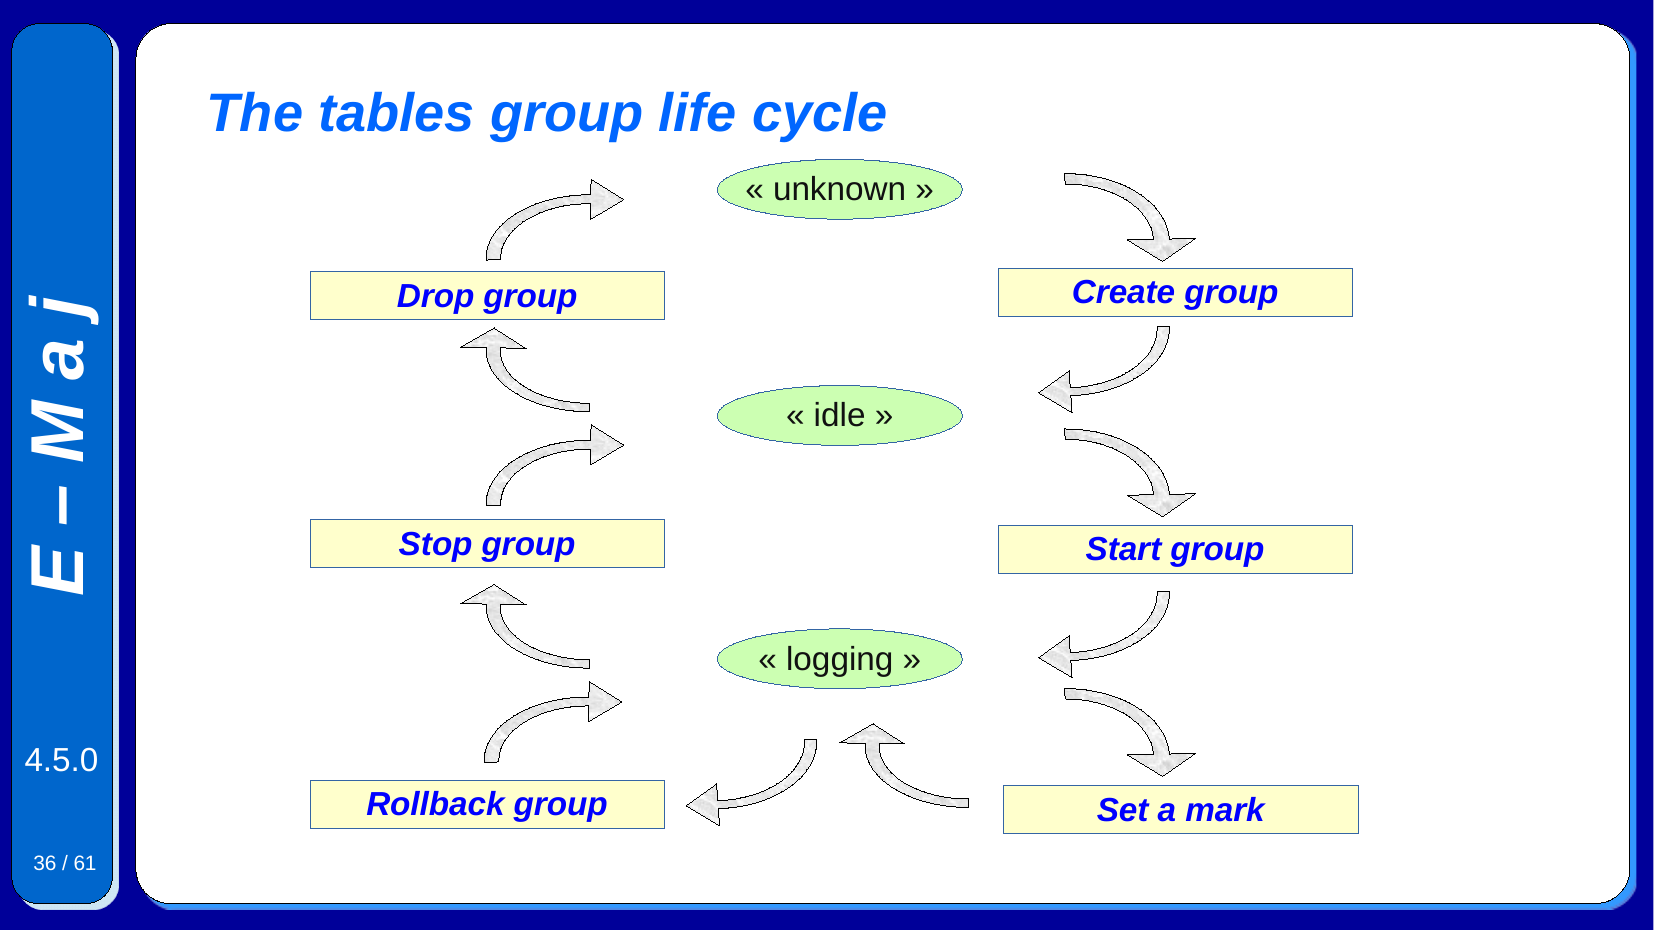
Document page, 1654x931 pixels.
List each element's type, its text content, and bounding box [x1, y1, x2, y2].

text_box [1038, 326, 1170, 413]
text_box [1064, 688, 1196, 777]
title The tables group life cycle [206, 34, 1593, 191]
text_box [486, 424, 624, 506]
text_box Create group [998, 268, 1353, 317]
text_box « logging » [717, 628, 963, 689]
text_box « idle » [717, 385, 963, 446]
text_box [1038, 591, 1170, 678]
text_box Start group [998, 525, 1353, 574]
text_box [484, 681, 622, 763]
text_box [686, 739, 817, 826]
text_box [1064, 173, 1196, 262]
text_box Stop group [310, 519, 665, 568]
text_box [486, 179, 624, 261]
text_box Set a mark [1003, 785, 1359, 834]
text_box Drop group [310, 271, 665, 320]
text_box [460, 327, 590, 412]
text_box Rollback group [310, 780, 665, 829]
text_box [1064, 428, 1196, 517]
text_box [839, 723, 969, 808]
text_box « unknown » [717, 159, 963, 220]
text_box [460, 584, 590, 669]
